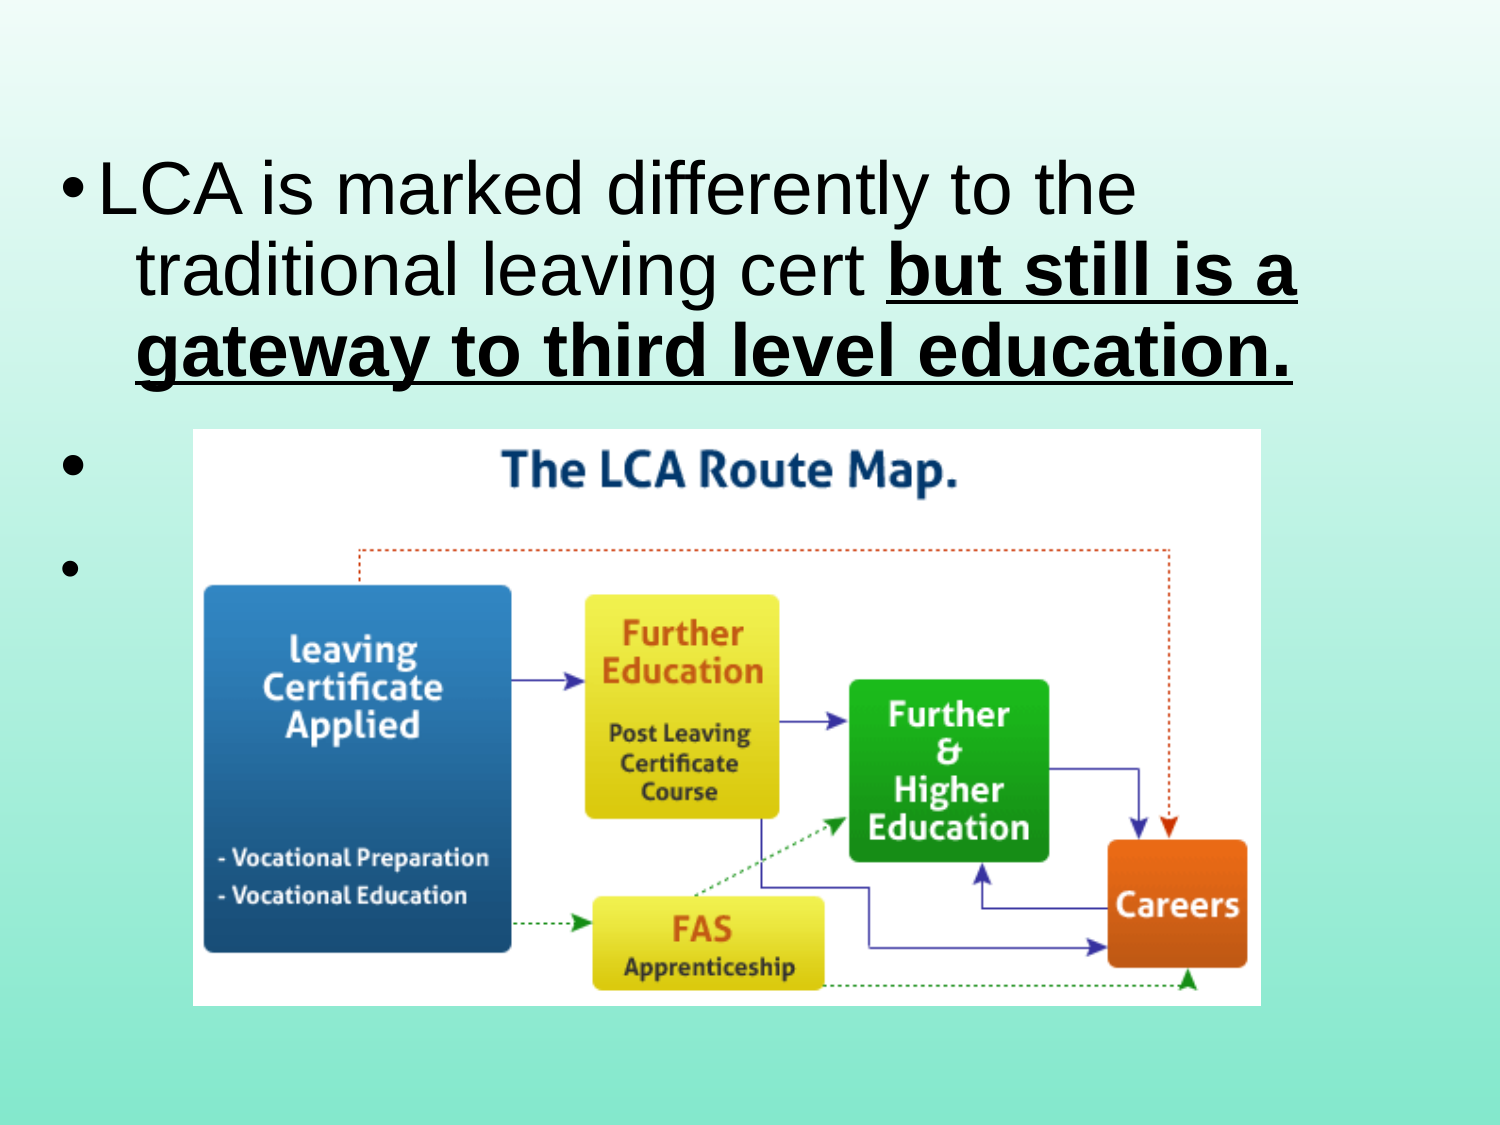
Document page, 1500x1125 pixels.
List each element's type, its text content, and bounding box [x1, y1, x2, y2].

picture [193, 429, 1261, 1006]
list LCA is marked differently to the traditional leaving cert but still is a gateway to third level education. [60, 149, 1425, 1006]
